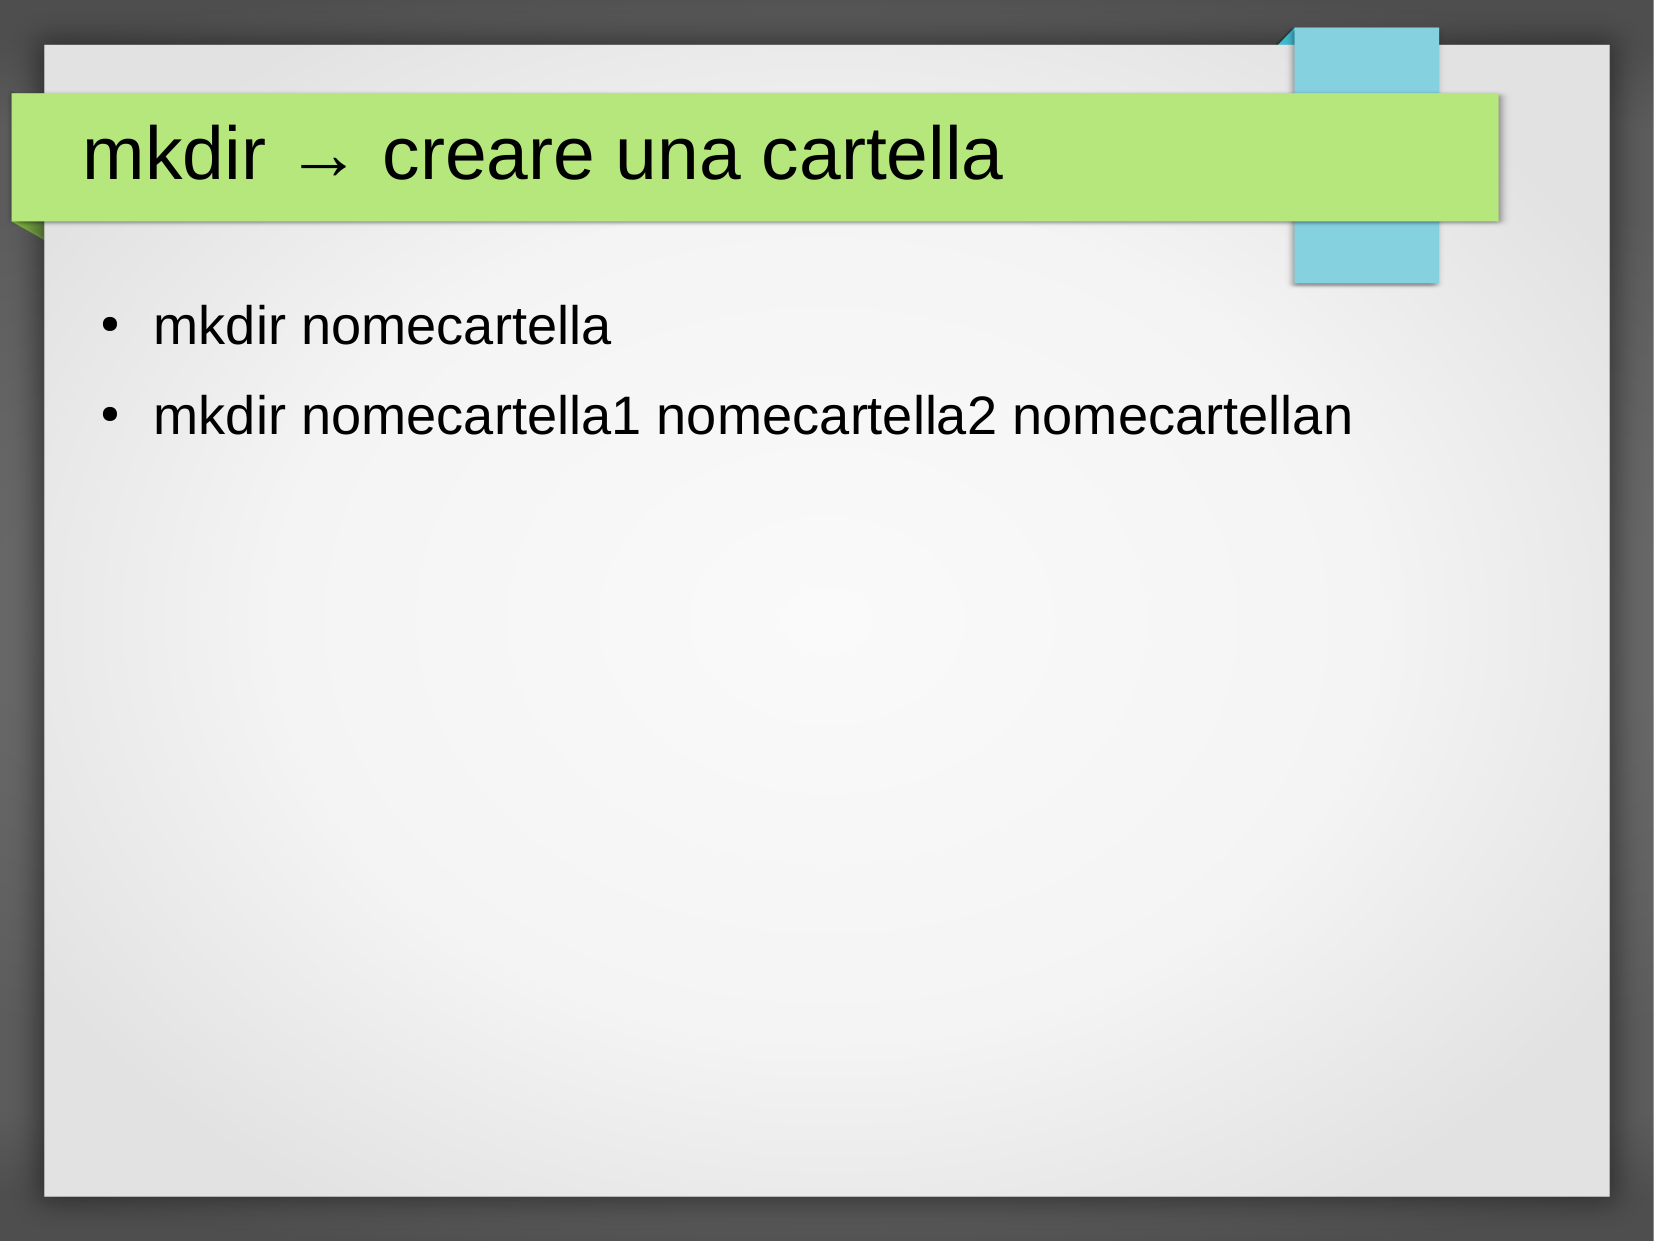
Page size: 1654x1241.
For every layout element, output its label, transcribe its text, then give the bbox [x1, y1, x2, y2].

picture [0, 0, 1654, 1241]
list mkdir nomecartella mkdir nomecartella1 nomecartella2 nomecartellan [82, 295, 1571, 1015]
title mkdir → creare una cartella [82, 94, 1264, 213]
